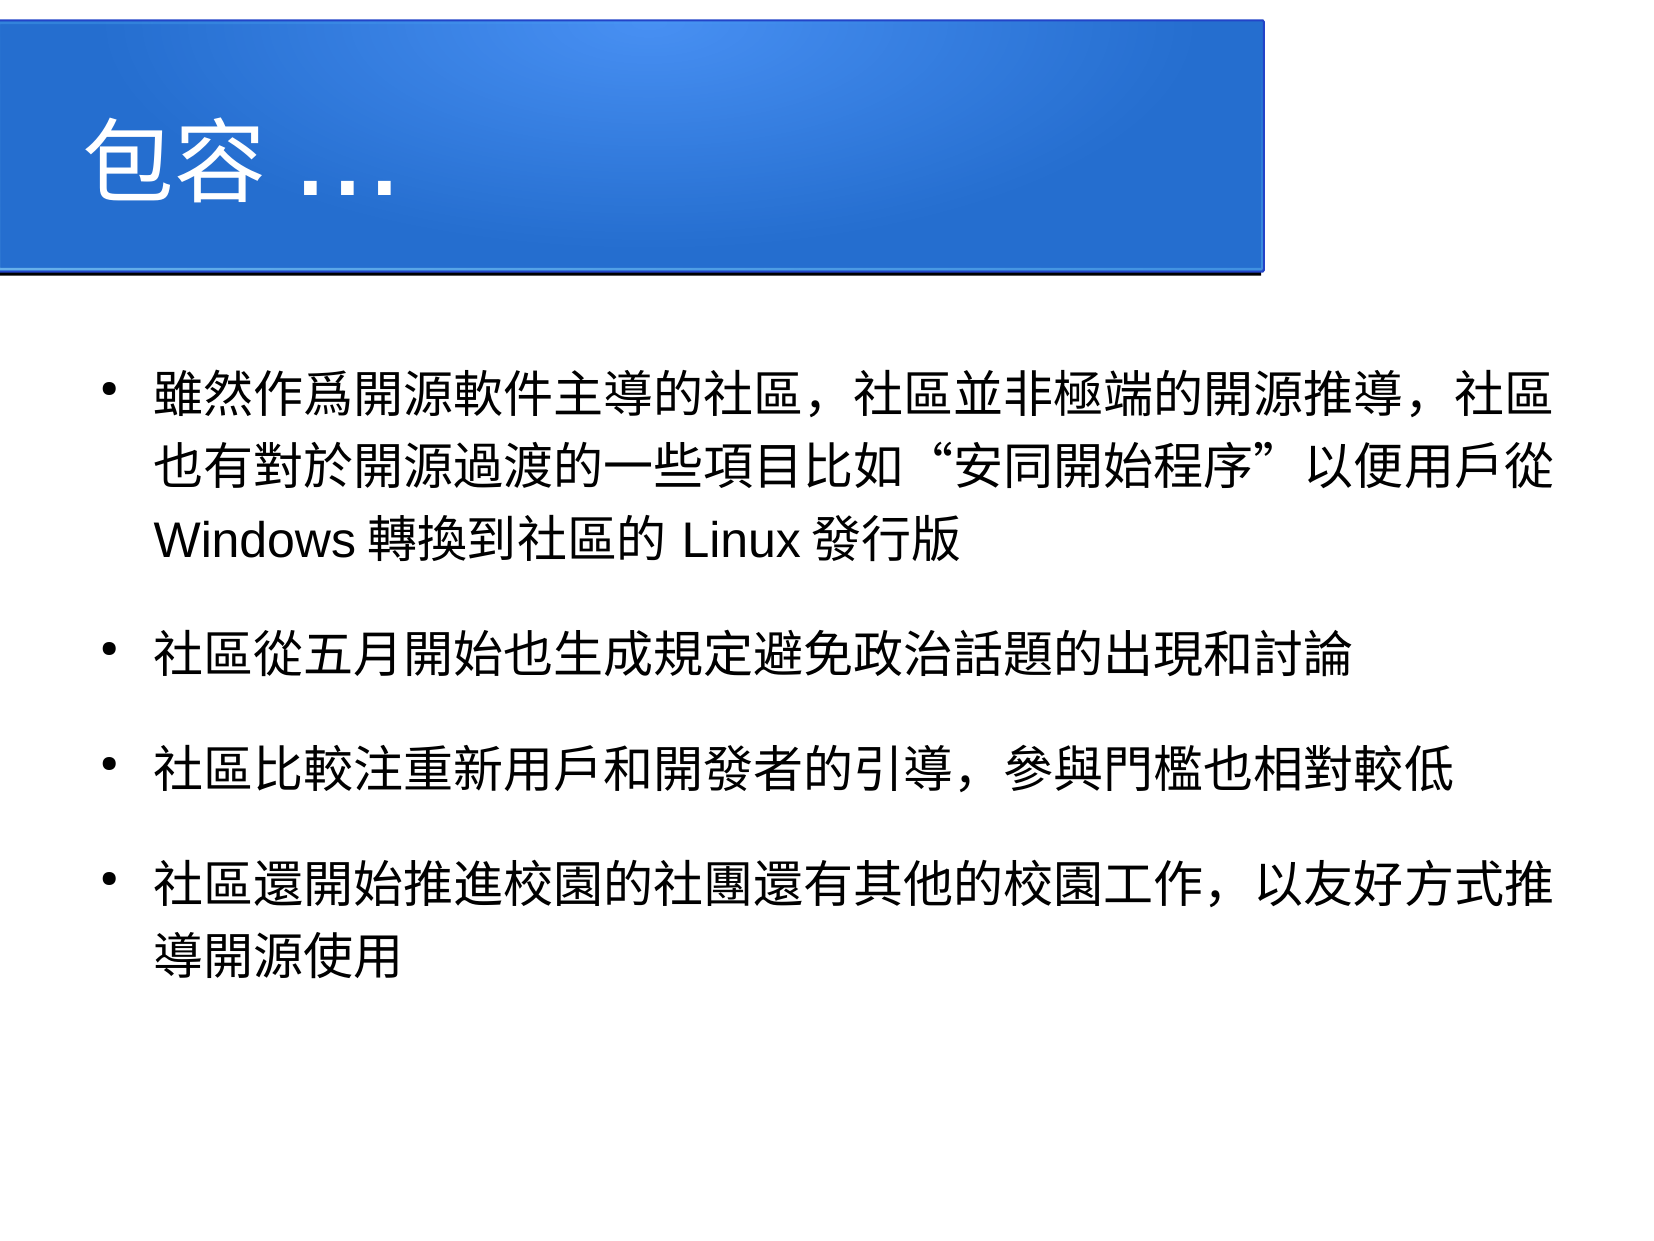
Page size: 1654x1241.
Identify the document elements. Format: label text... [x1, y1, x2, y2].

list 雖然作爲開源軟件主導的社區，社區並非極端的開源推導，社區也有對於開源過渡的一些項目比如“安同開始程序”以便用戶從Windows轉換到社區的Linux發行版 社區從五月開始也生成規定避免政治話題的出現和討論 社區比較注重新用戶和開發者的引導，參與門檻也相對較低 社區還開始推進校園的社團還有其他的校園工作，以友好方式推導開源使用 [82, 354, 1571, 1241]
title 包容... [82, 47, 1235, 252]
